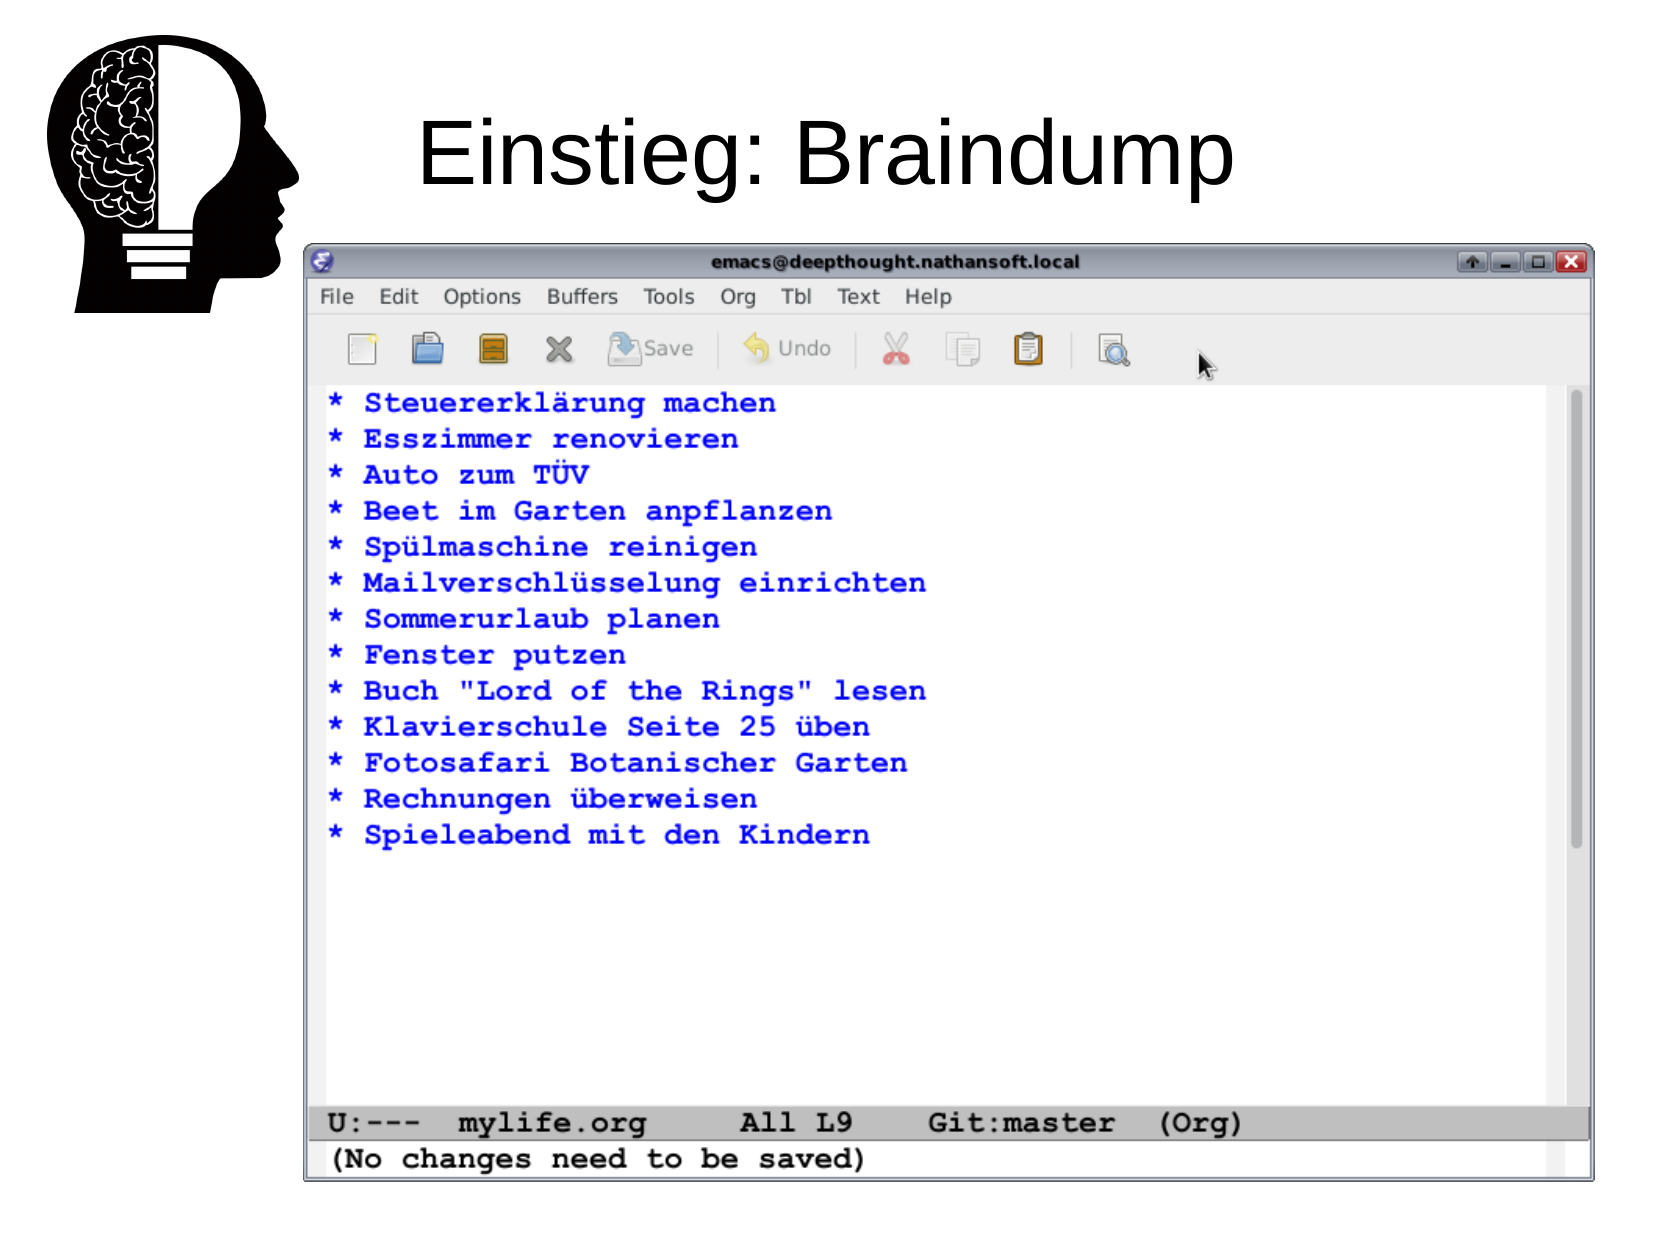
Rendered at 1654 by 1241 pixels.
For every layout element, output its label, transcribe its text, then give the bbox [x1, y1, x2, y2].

title Einstieg: Braindump [299, 49, 1571, 257]
picture [303, 243, 1595, 1182]
picture [47, 35, 299, 313]
